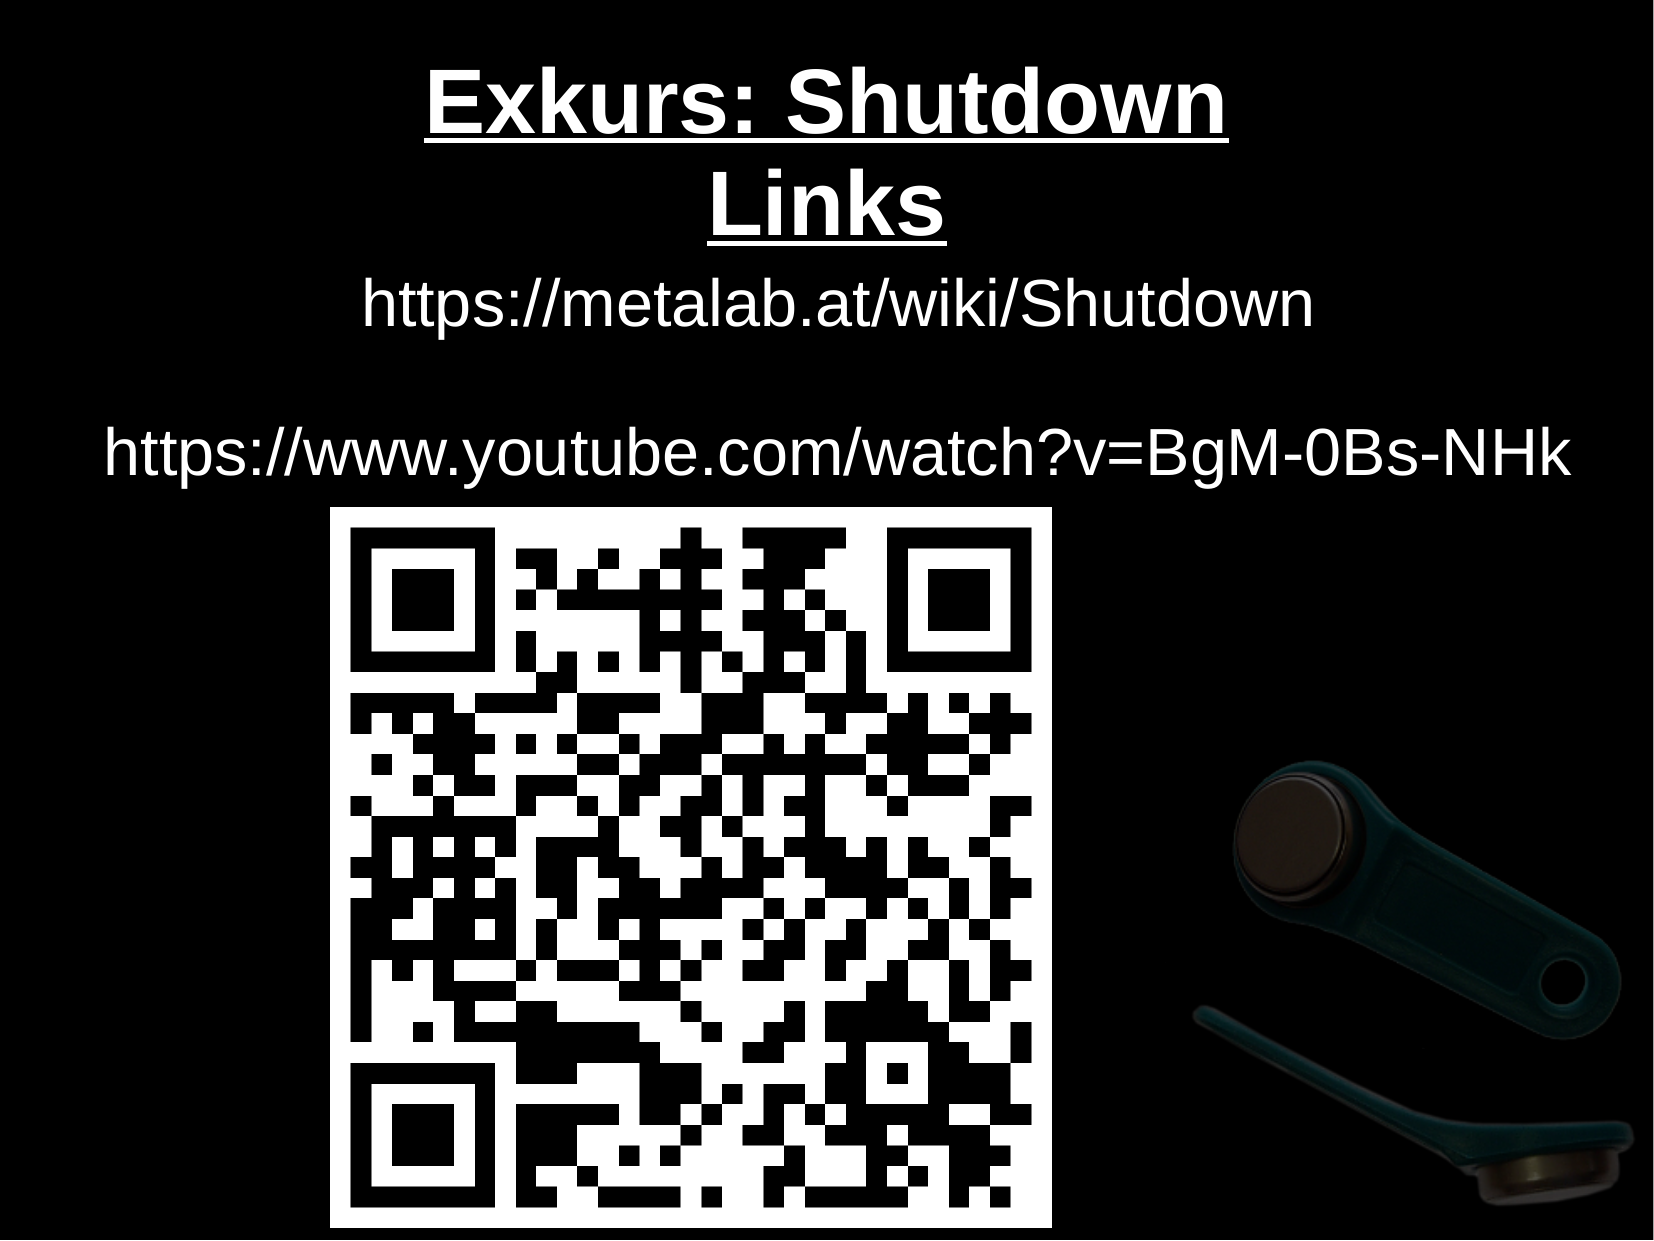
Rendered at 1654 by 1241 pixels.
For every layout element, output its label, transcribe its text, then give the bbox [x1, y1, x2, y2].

title Exkurs: Shutdown Links [82, 49, 1571, 200]
subtitle https://metalab.at/wiki/Shutdown https://www.youtube.com/watch?v=BgM-0Bs-NHk [47, 200, 1595, 556]
picture [330, 507, 1052, 1228]
picture [1150, 732, 1654, 1236]
